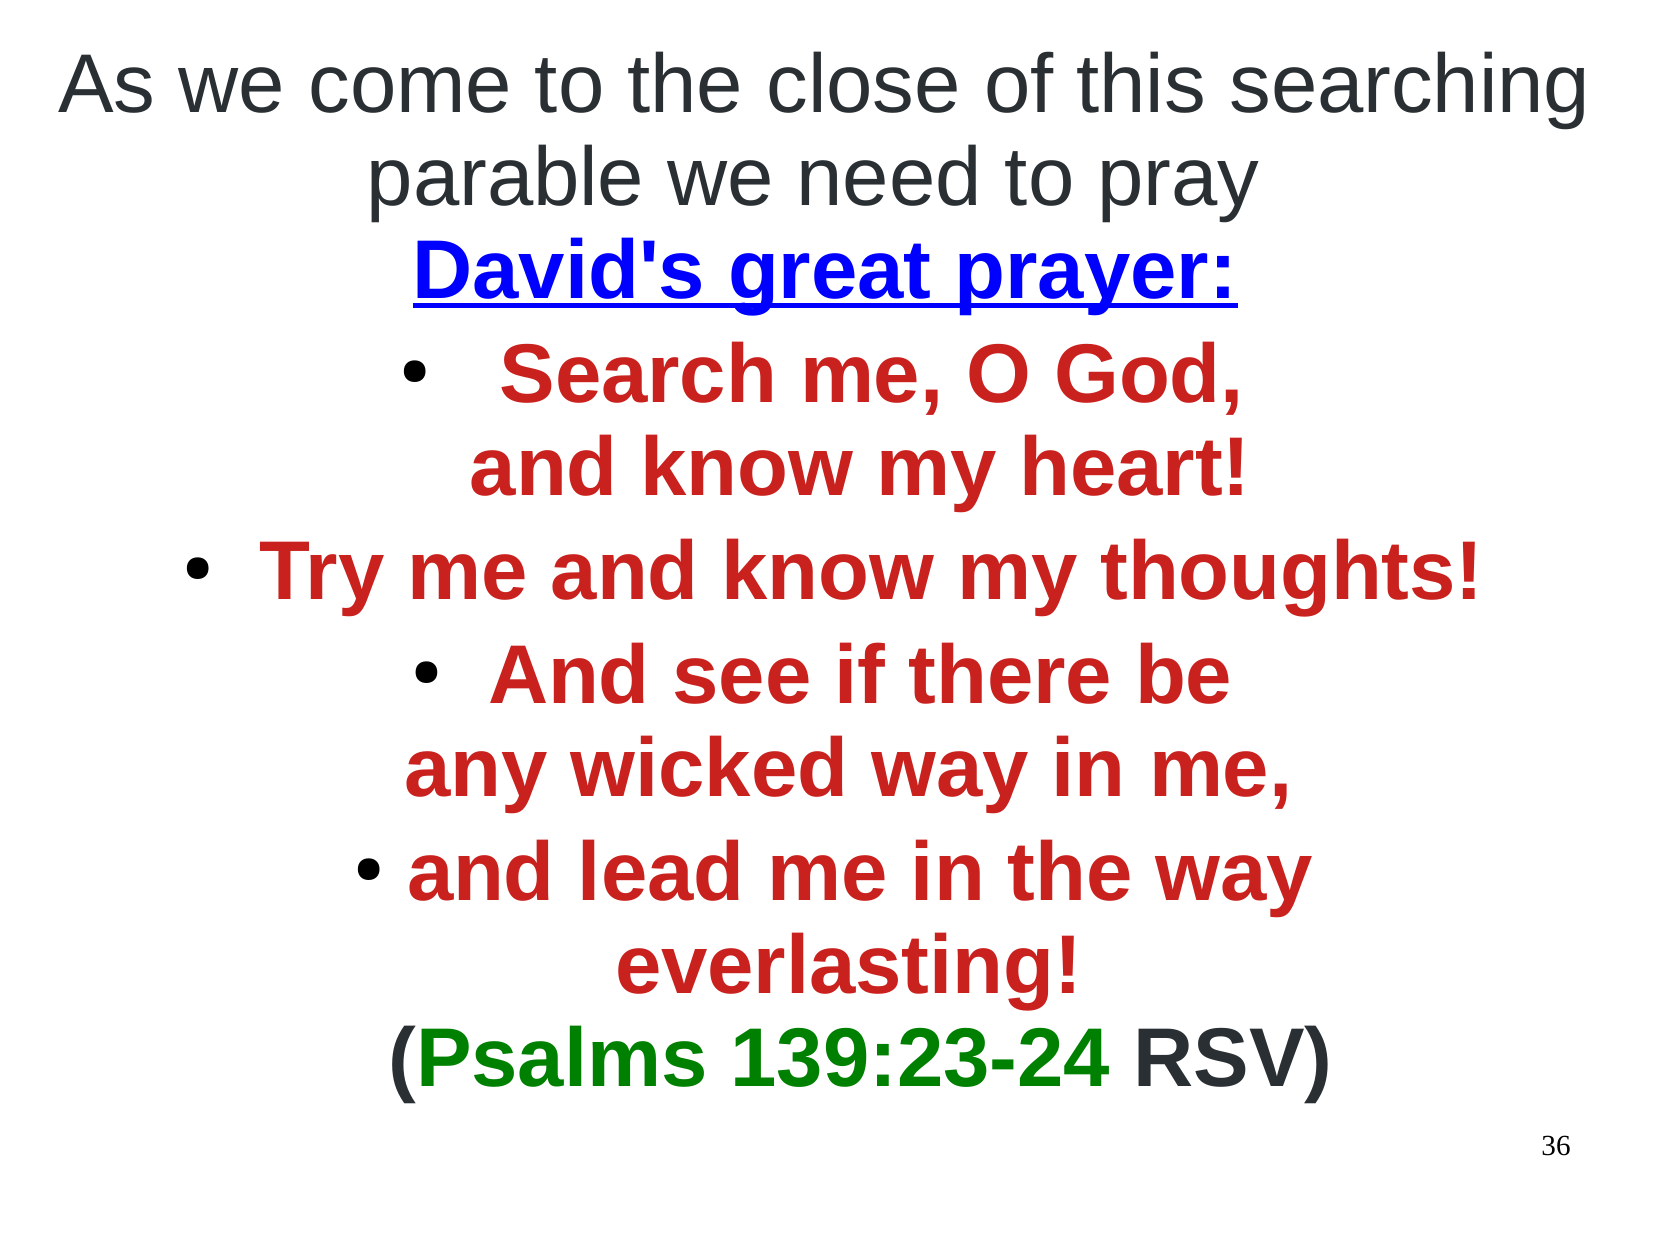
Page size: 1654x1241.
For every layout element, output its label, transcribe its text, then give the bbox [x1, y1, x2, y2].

list As we come to the close of this searching parable we need to pray David's great prayer: Search me, O God, and know my heart! Try me and know my thoughts! And see if there be any wicked way in me, and lead me in the way everlasting! (Psalms 139:23-24 RSV) [37, 37, 1613, 1201]
